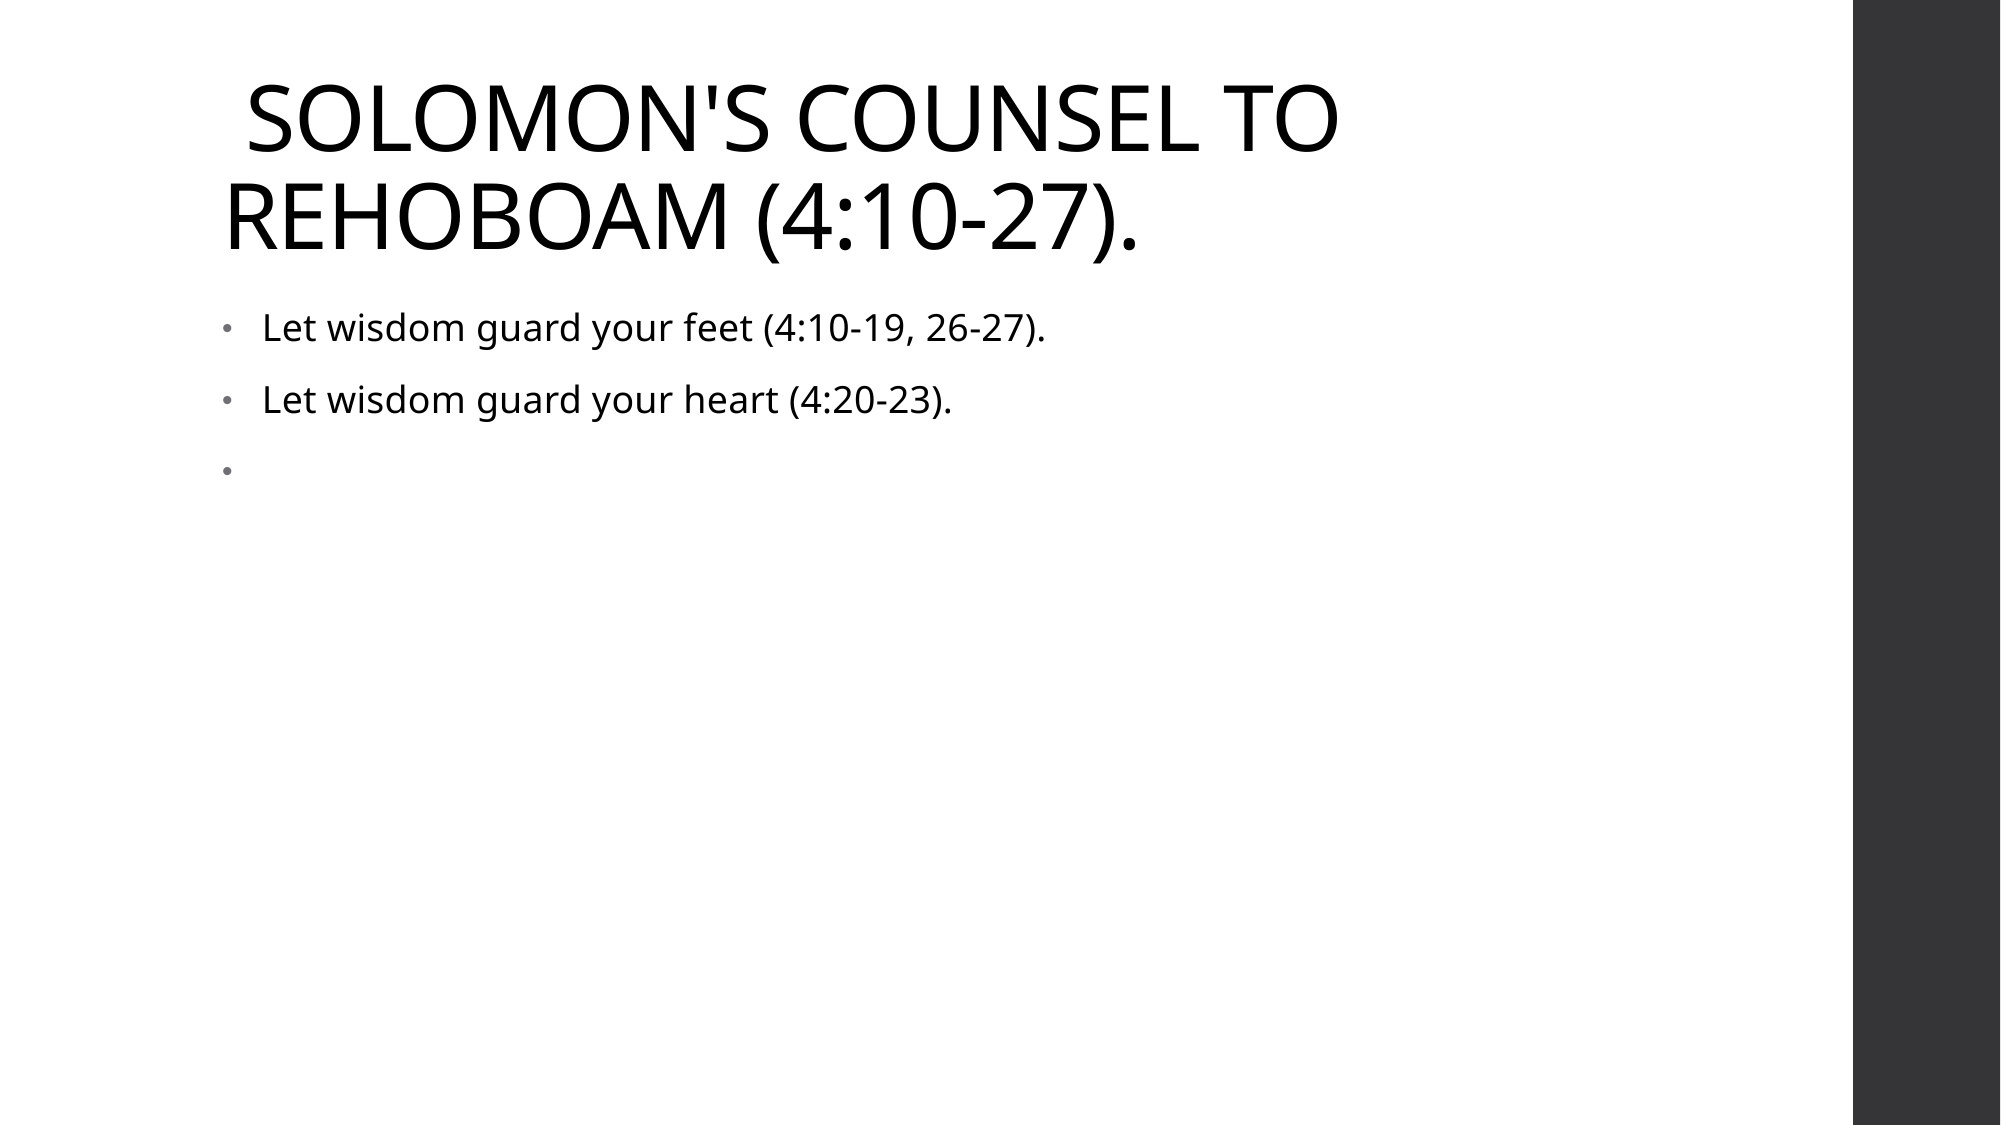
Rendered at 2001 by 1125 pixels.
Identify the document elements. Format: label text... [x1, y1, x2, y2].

list Let wisdom guard your feet (4:10-19, 26-27). Let wisdom guard your heart (4:20-23). [206, 299, 1617, 1014]
title SOLOMON'S COUNSEL TO REHOBOAM (4:10-27). [206, 60, 1797, 278]
